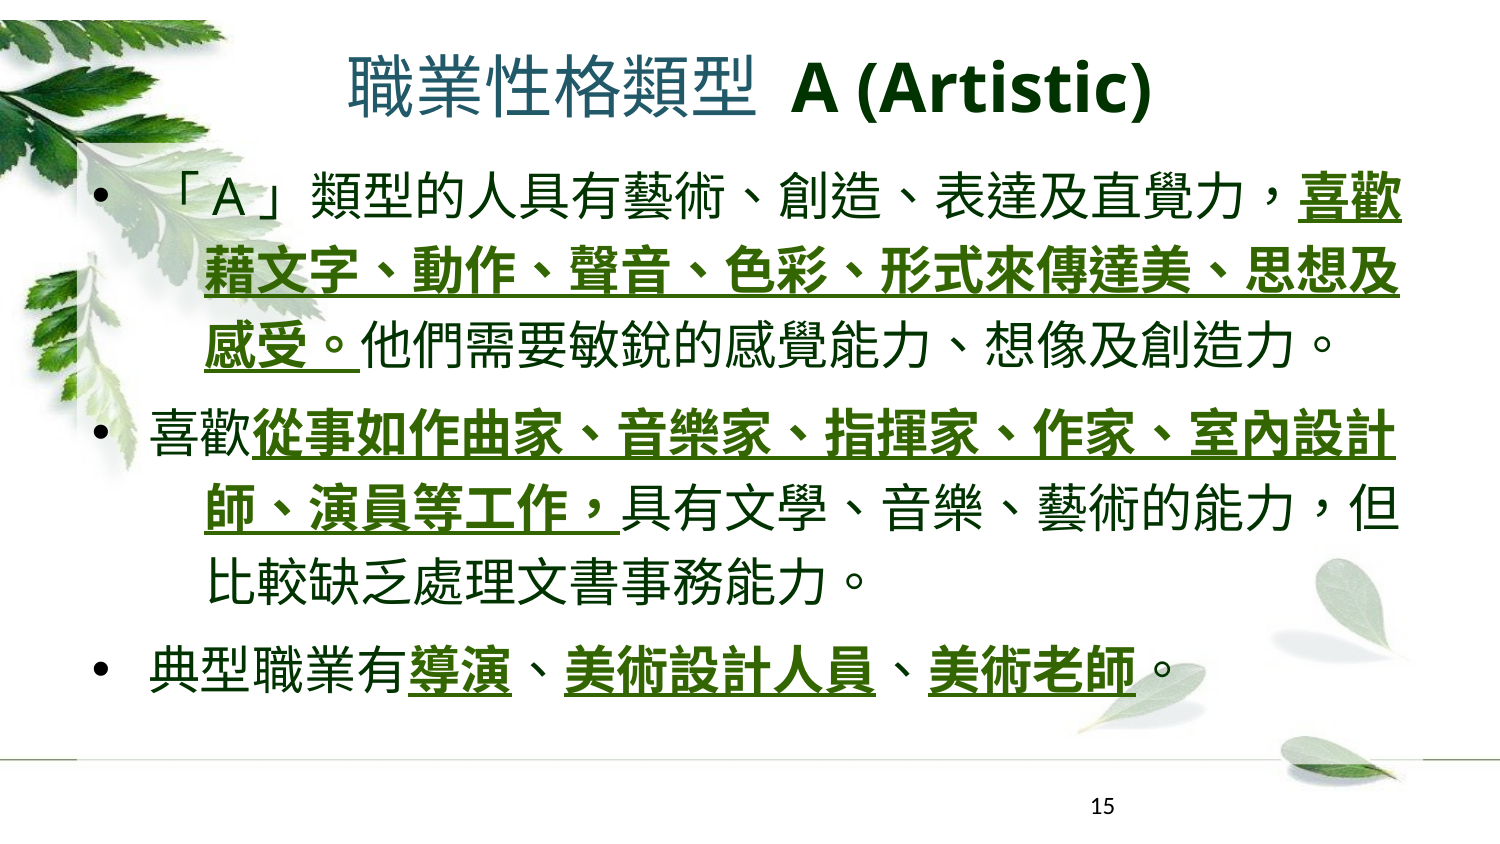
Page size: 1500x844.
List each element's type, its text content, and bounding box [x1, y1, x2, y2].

list 「A」類型的人具有藝術、創造、表達及直覺力，喜歡藉文字、動作、聲音、色彩、形式來傳達美、思想及感受。他們需要敏銳的感覺能力、想像及創造力。 喜歡從事如作曲家、音樂家、指揮家、作家、室內設計師、演員等工作，具有文學、音樂、藝術的能力，但比較缺乏處理文書事務能力。 典型職業有導演、美術設計人員、美術老師。 [76, 142, 1424, 765]
picture [0, 20, 1500, 844]
text_box [1074, 782, 1426, 828]
title 職業性格類型 A (Artistic) [75, 24, 1426, 146]
